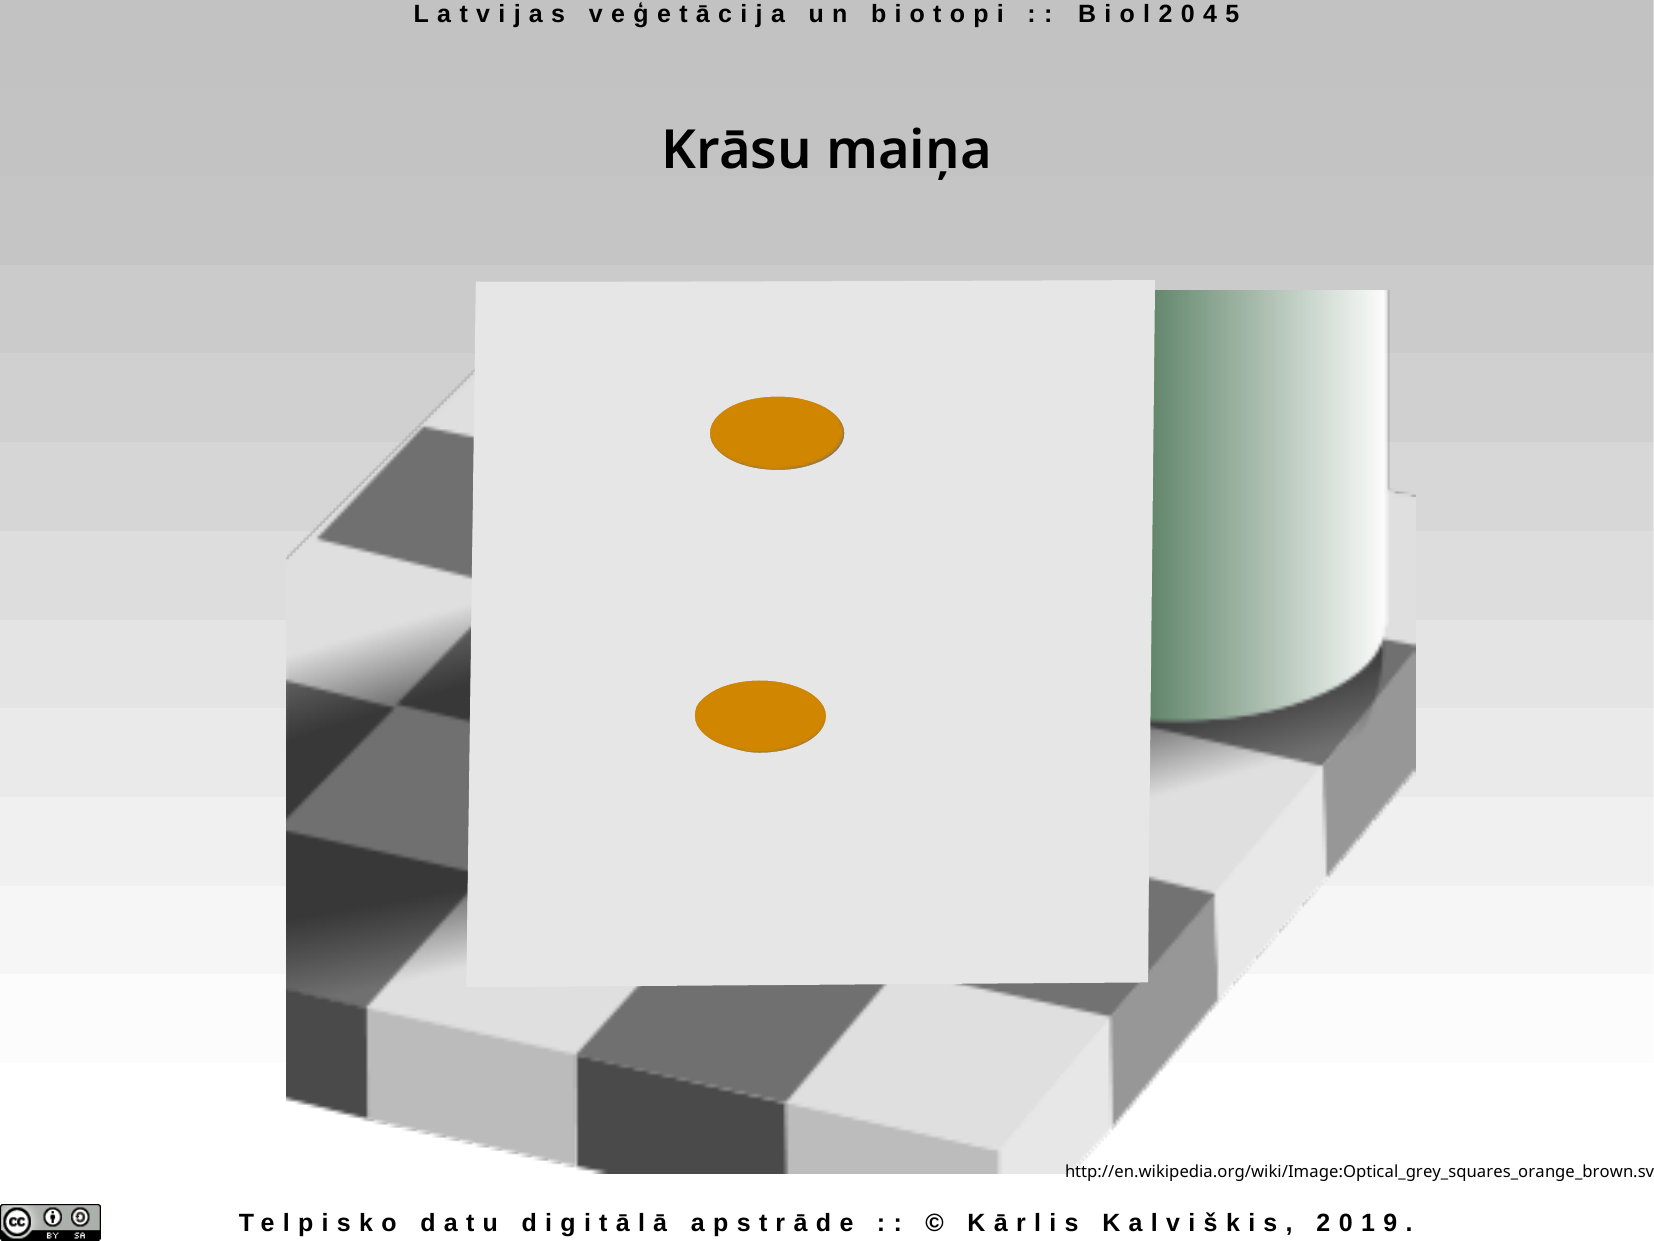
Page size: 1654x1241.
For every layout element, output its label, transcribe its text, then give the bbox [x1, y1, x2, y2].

text_box http://en.wikipedia.org/wiki/Image:Optical_grey_squares_orange_brown.svg [1064, 1159, 1654, 1216]
picture [0, 0, 1654, 1241]
text_box [466, 280, 1156, 988]
title Krāsu maiņa [29, 49, 1625, 245]
picture [1342, 1216, 1347, 1228]
